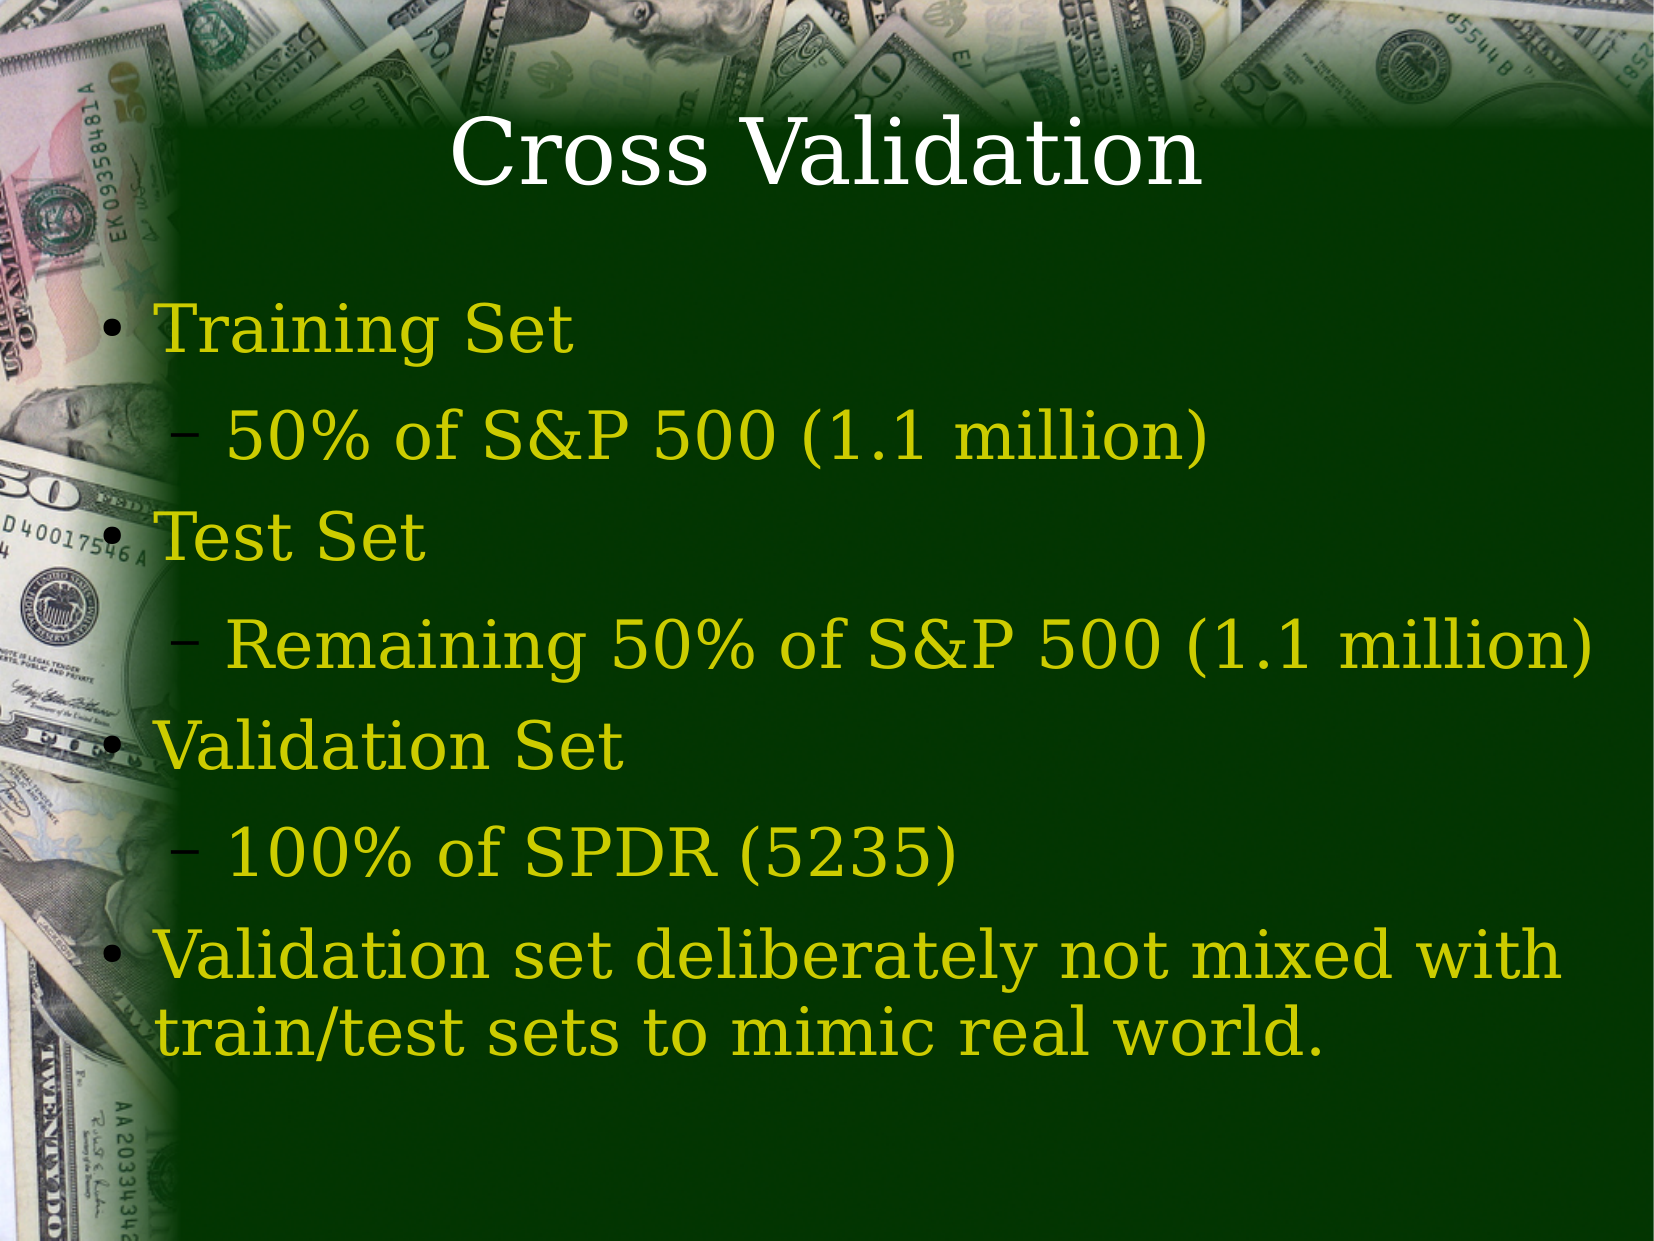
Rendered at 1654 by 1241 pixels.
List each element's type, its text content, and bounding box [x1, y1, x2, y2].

picture [0, 0, 1654, 1241]
list Training Set 50% of S&P 500 (1.1 million) Test Set Remaining 50% of S&P 500 (1.1 million) Validation Set 100% of SPDR (5235) Validation set deliberately not mixed with train/test sets to mimic real world. [82, 290, 1636, 1241]
title Cross Validation [82, 49, 1571, 257]
